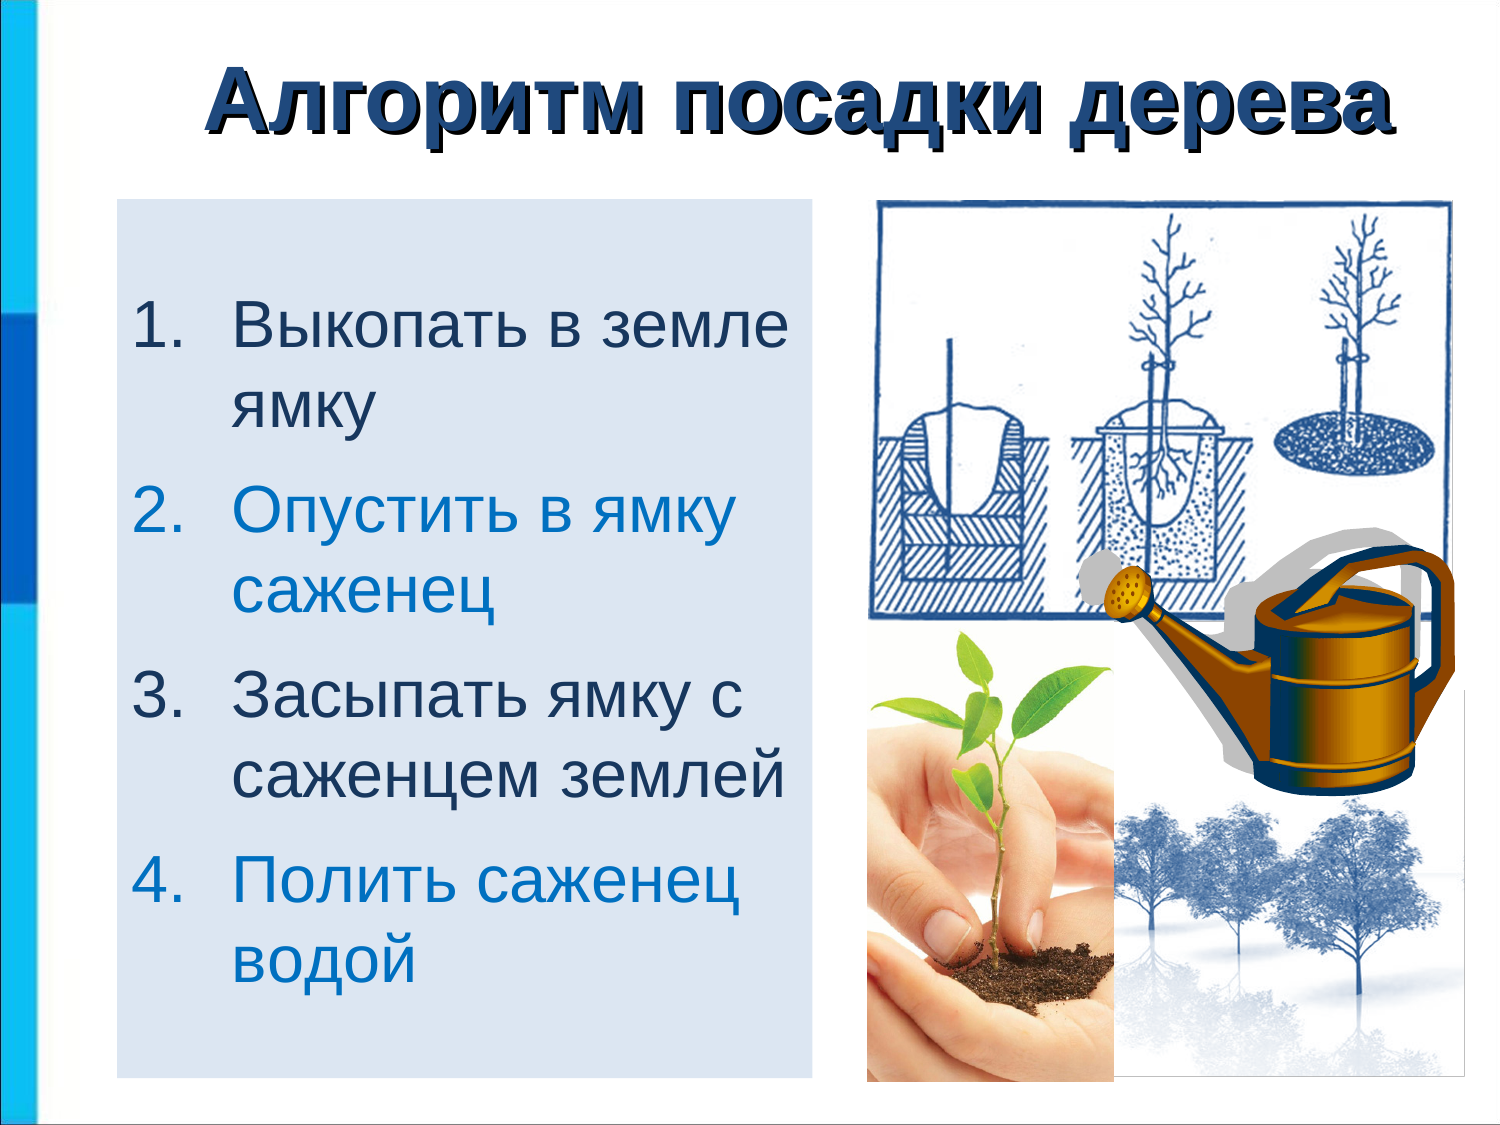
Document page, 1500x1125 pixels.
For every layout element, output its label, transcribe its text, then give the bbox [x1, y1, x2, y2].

picture [0, 0, 1500, 1125]
text_box Выкопать в земле ямку Опустить в ямку саженец Засыпать ямку с саженцем землей Полить саженец водой [117, 199, 813, 1079]
title Алгоритм посадки дерева [171, 0, 1425, 188]
